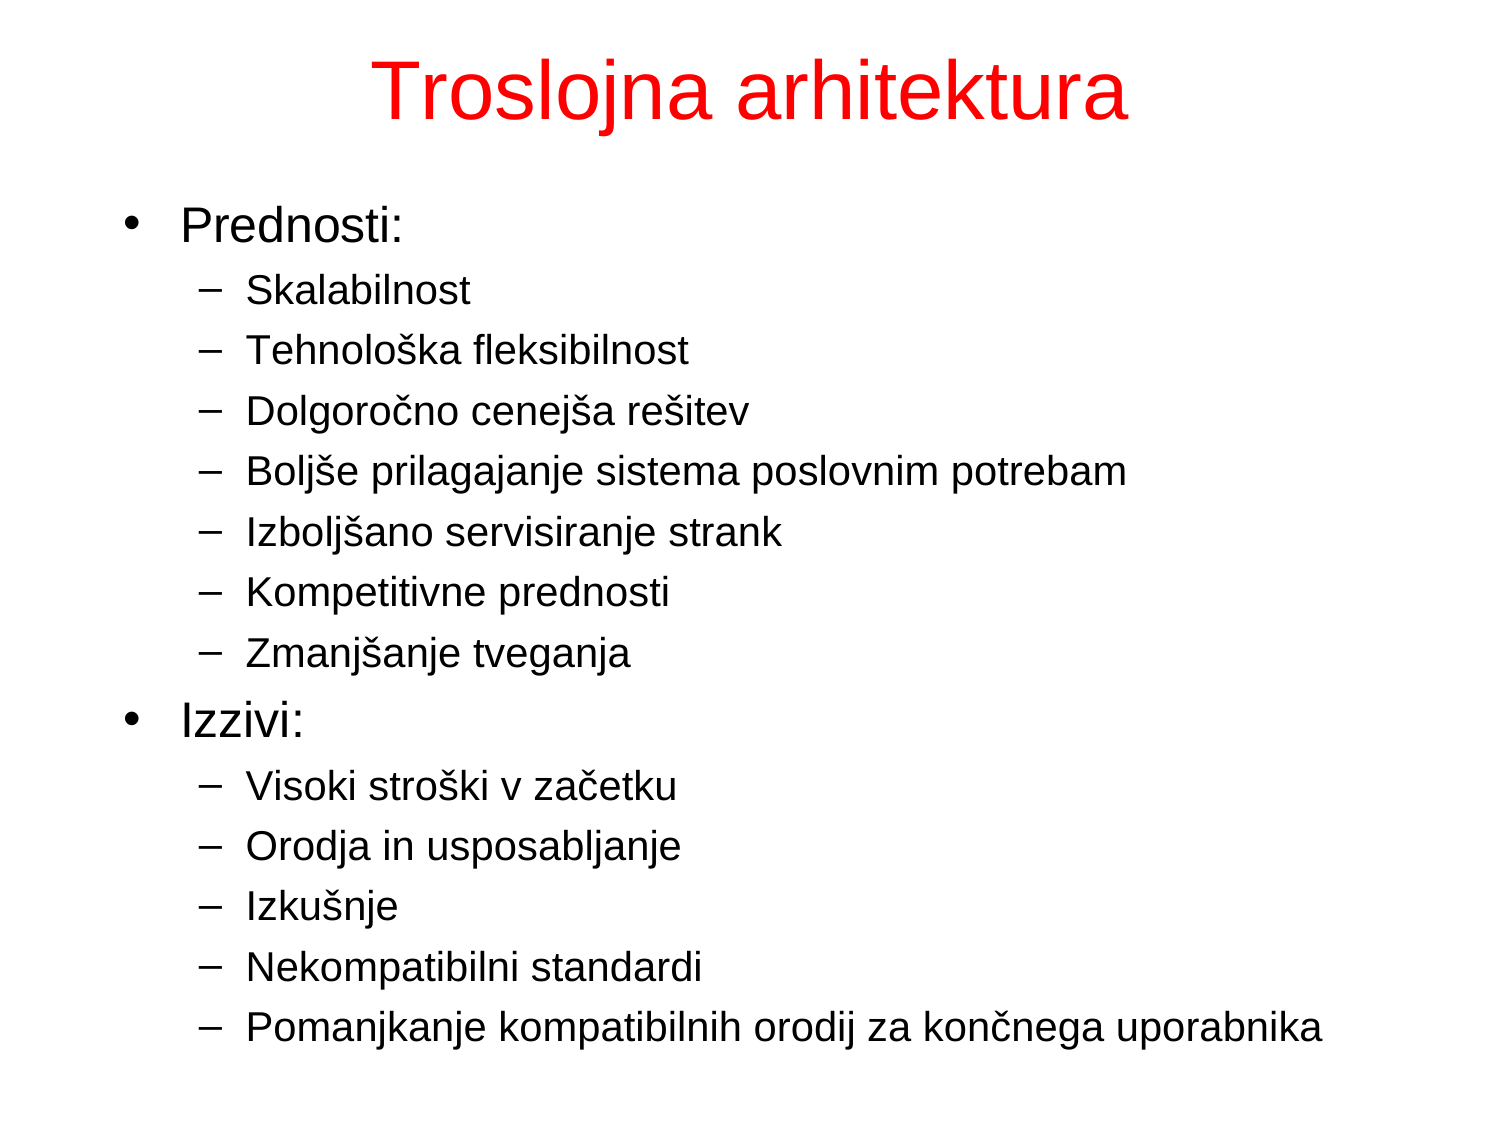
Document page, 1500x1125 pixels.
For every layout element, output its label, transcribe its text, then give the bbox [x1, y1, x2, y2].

list Prednosti: Skalabilnost Tehnološka fleksibilnost Dolgoročno cenejša rešitev Boljše prilagajanje sistema poslovnim potrebam Izboljšano servisiranje strank Kompetitivne prednosti Zmanjšanje tveganja Izzivi: Visoki stroški v začetku Orodja in usposabljanje Izkušnje Nekompatibilni standardi Pomanjkanje kompatibilnih orodij za končnega uporabnika [108, 184, 1400, 1118]
title Troslojna arhitektura [0, 23, 1500, 149]
